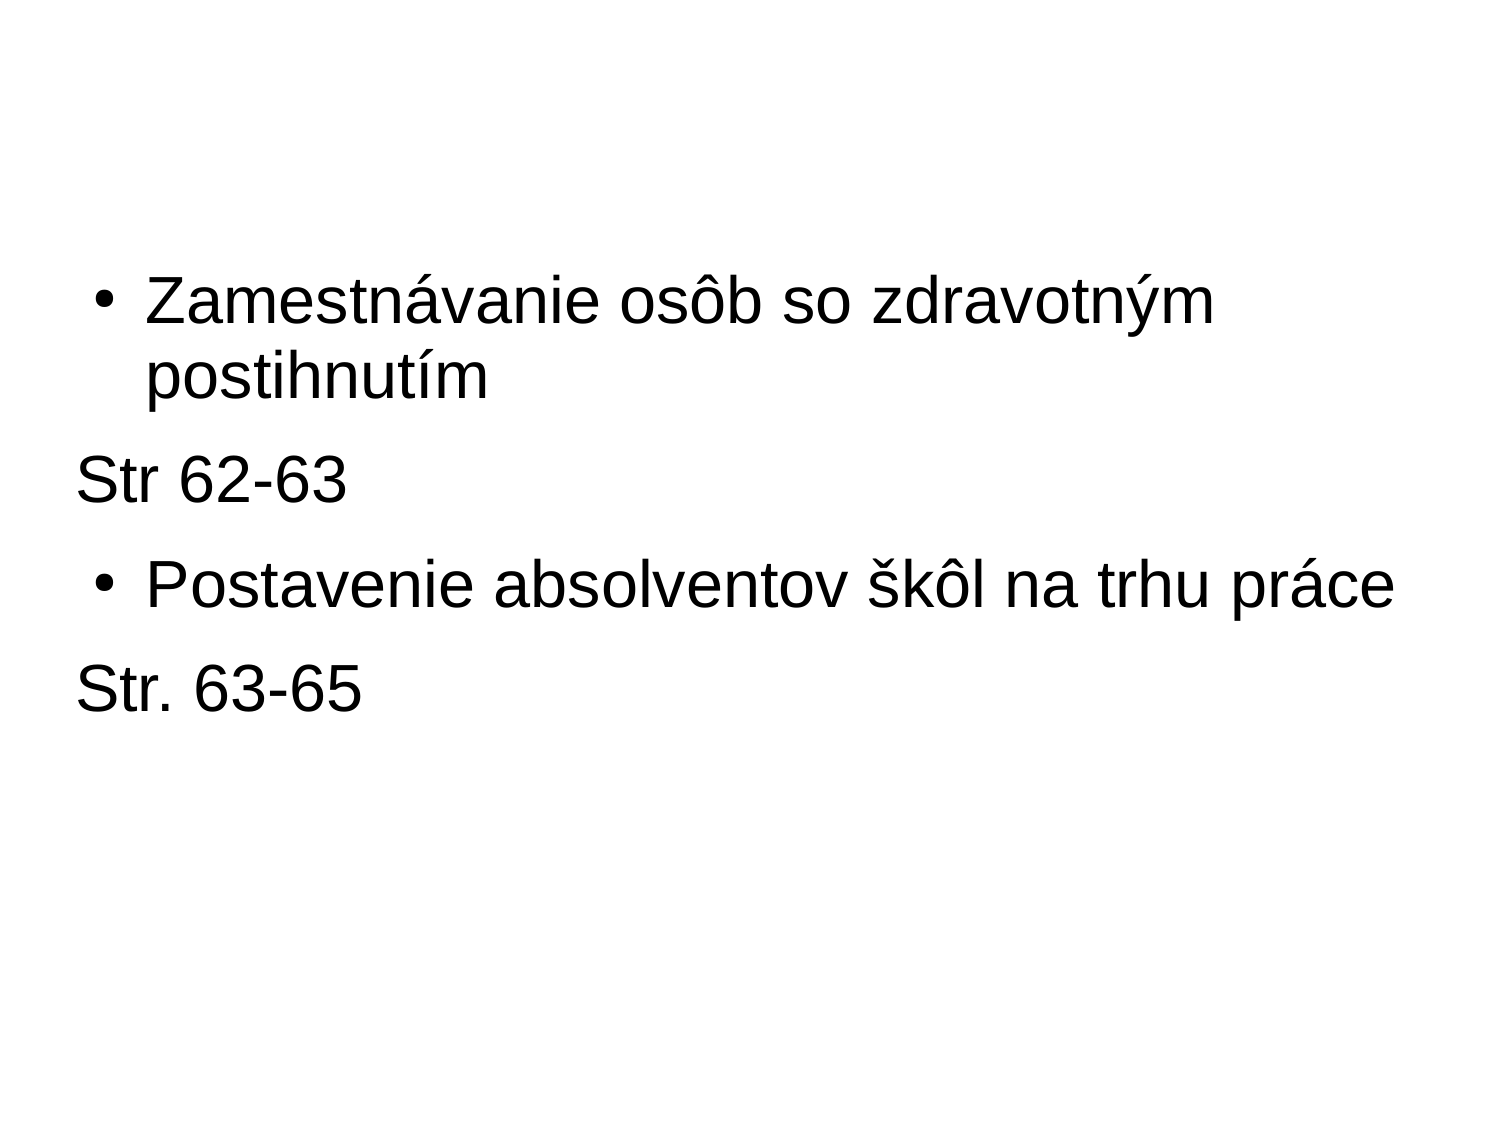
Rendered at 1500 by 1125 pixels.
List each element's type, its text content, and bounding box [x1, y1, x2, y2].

list Zamestnávanie osôb so zdravotným postihnutím Str 62-63 Postavenie absolventov škôl na trhu práce Str. 63-65 [75, 263, 1425, 991]
